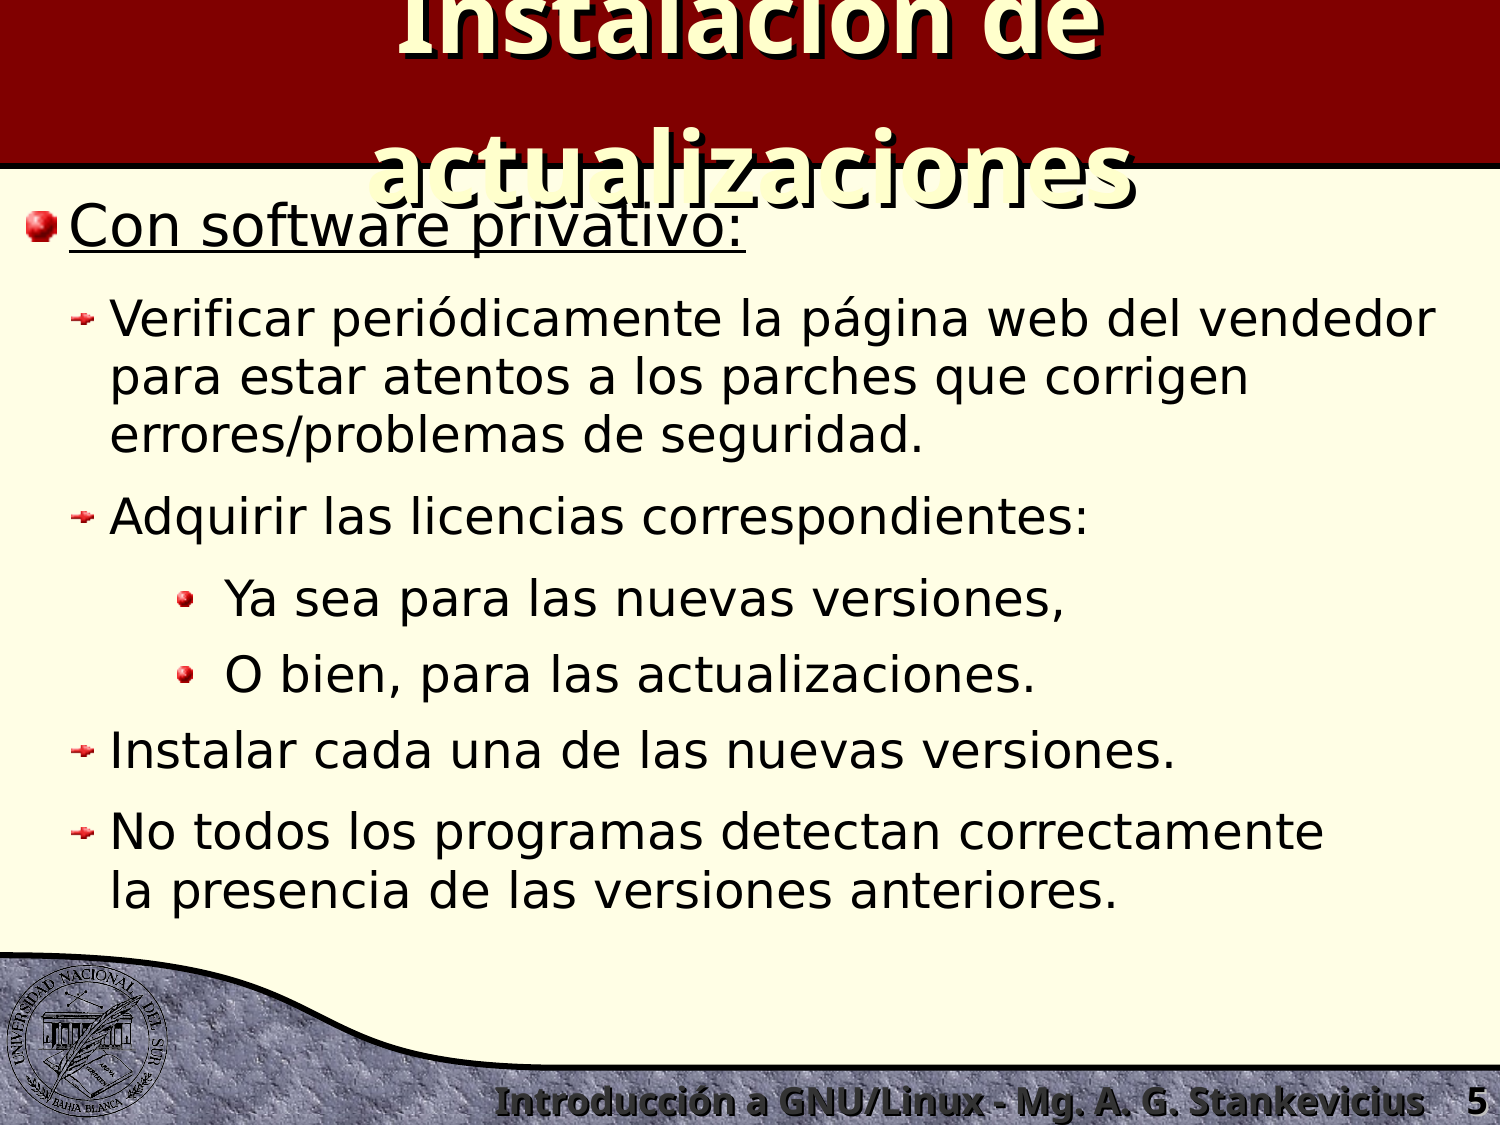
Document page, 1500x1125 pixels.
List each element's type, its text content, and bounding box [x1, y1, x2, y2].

list Con software privativo: Verificar periódicamente la página web del vendedor para estar atentos a los parches que corrigen errores/problemas de seguridad. Adquirir las licencias correspondientes: Ya sea para las nuevas versiones, O bien, para las actualizaciones. Instalar cada una de las nuevas versiones. No todos los programas detectan correctamente la presencia de las versiones anteriores. [11, 192, 1486, 935]
picture [0, 956, 1500, 1125]
picture [1059, 1100, 1065, 1110]
title Instalación de actualizaciones [15, 12, 1485, 153]
